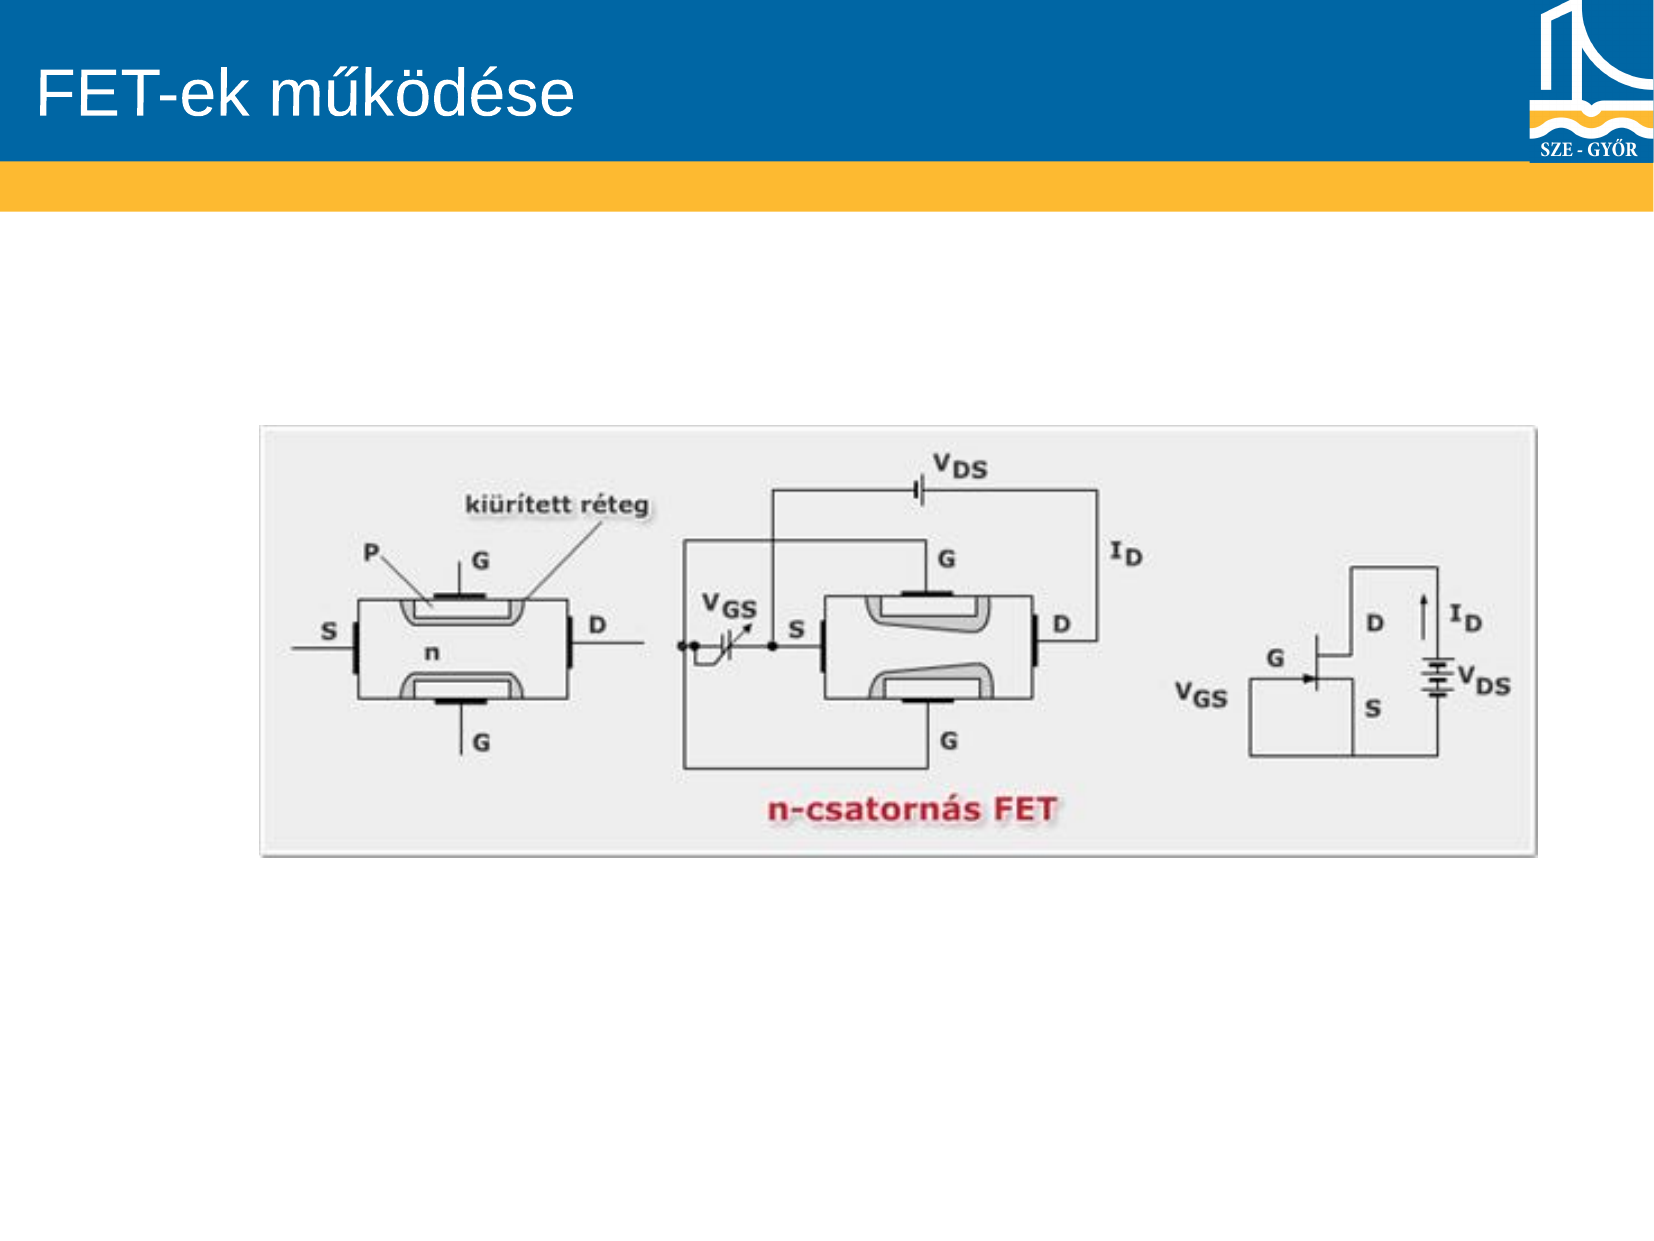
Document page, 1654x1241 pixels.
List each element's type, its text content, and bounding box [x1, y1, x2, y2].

text_box FET-ek működése [34, 48, 1524, 144]
picture [1529, 0, 1654, 163]
picture [259, 425, 1538, 858]
